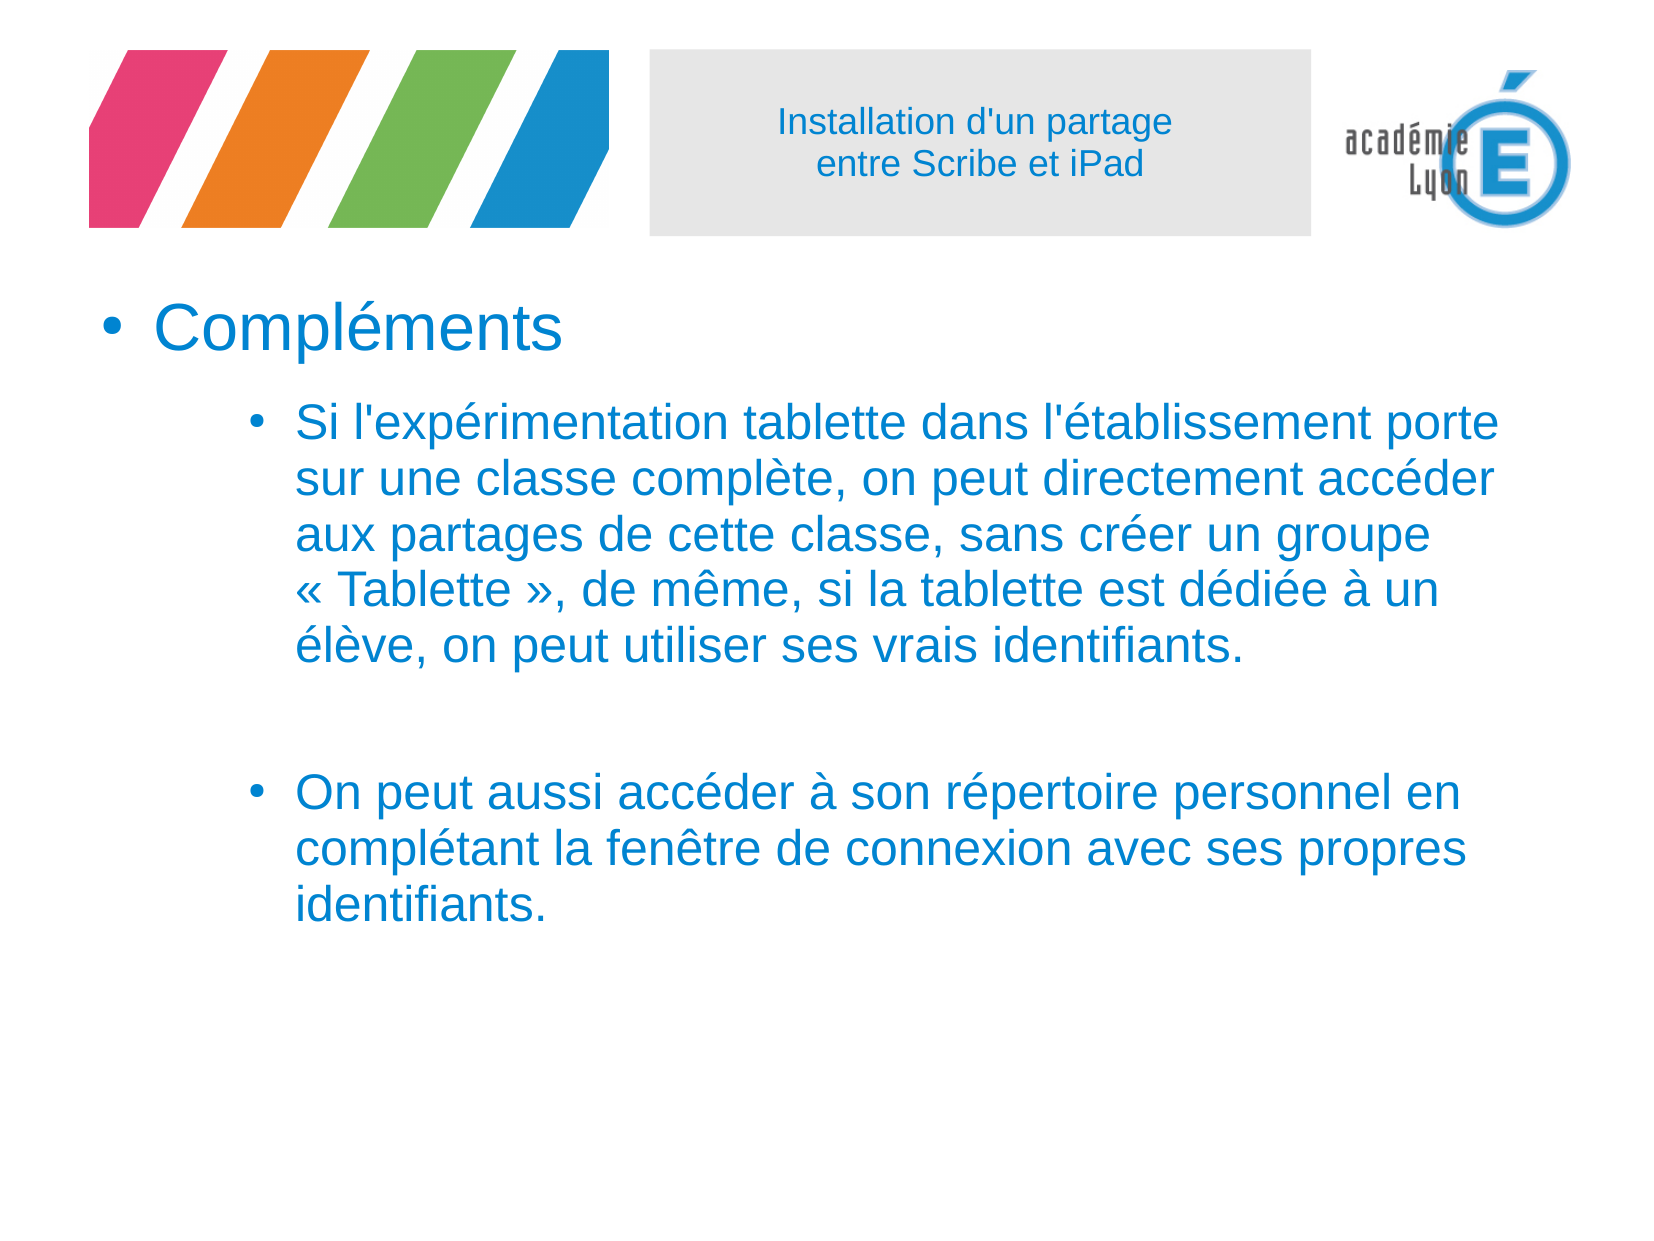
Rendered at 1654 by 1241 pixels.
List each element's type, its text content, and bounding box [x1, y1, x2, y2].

title Installation d'un partage entre Scribe et iPad [649, 49, 1312, 237]
list Compléments Si l'expérimentation tablette dans l'établissement porte sur une classe complète, on peut directement accéder aux partages de cette classe, sans créer un groupe « Tablette », de même, si la tablette est dédiée à un élève, on peut utiliser ses vrais identifiants. On peut aussi accéder à son répertoire personnel en complétant la fenêtre de connexion avec ses propres identifiants. [82, 290, 1571, 1010]
picture [1338, 70, 1571, 233]
picture [89, 50, 609, 228]
